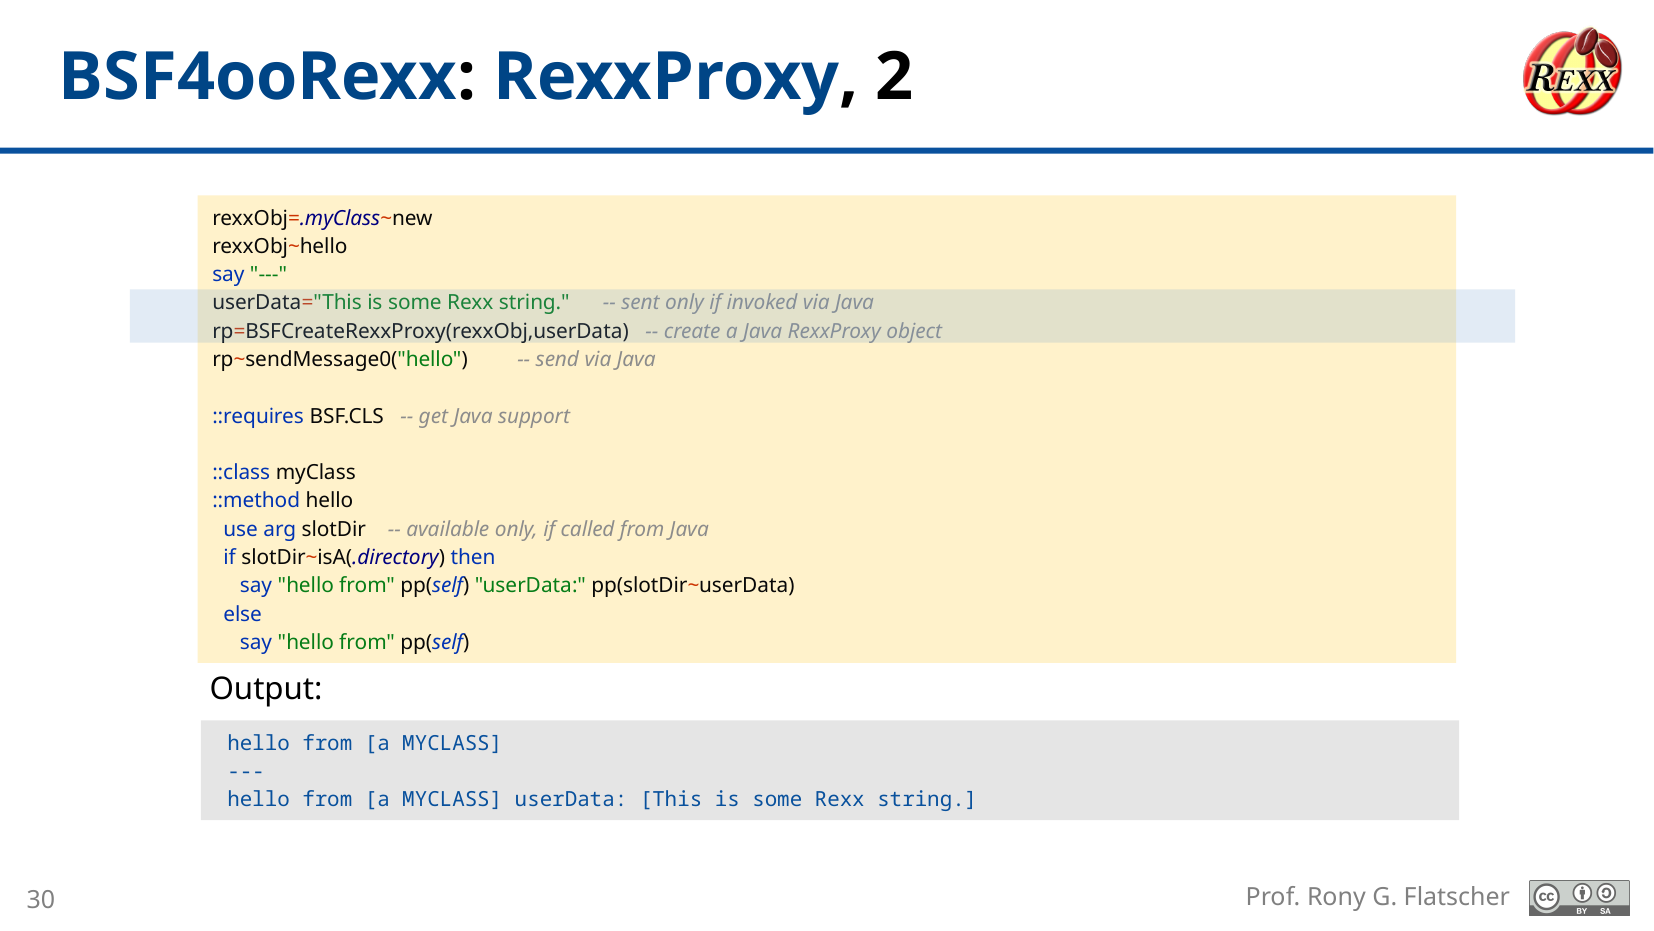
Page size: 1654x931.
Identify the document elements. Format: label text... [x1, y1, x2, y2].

title BSF4ooRexx: RexxProxy, 2 [0, 0, 1654, 148]
text_box hello from [a MYCLASS] --- hello from [a MYCLASS] userData: [This is some Rexx string.] [200, 720, 1460, 817]
text_box rexxObj=.myClass~new rexxObj~hello say "---" userData="This is some Rexx string." -- sent only if invoked via Java rp=BSFCreateRexxProxy(rexxObj,userData) -- create a Java RexxProxy object rp~sendMessage0("hello") -- send via Java ::requires BSF.CLS -- get Java support ::class myClass ::method hello use arg slotDir -- available only, if called from Java if slotDir~isA(.directory) then say "hello from" pp(self) "userData:" pp(slotDir~userData) else say "hello from" pp(self) [197, 343, 1457, 643]
text_box rexxObj=.myClass~new rexxObj~hello say "---" userData="This is some Rexx string." -- sent only if invoked via Java rp=BSFCreateRexxProxy(rexxObj,userData) -- create a Java RexxProxy object rp~sendMessage0("hello") -- send via Java ::requires BSF.CLS -- get Java support ::class myClass ::method hello use arg slotDir -- available only, if called from Java if slotDir~isA(.directory) then say "hello from" pp(self) "userData:" pp(slotDir~userData) else say "hello from" pp(self) [197, 195, 1457, 289]
text_box [129, 289, 1516, 343]
text_box Output: [194, 659, 1375, 715]
